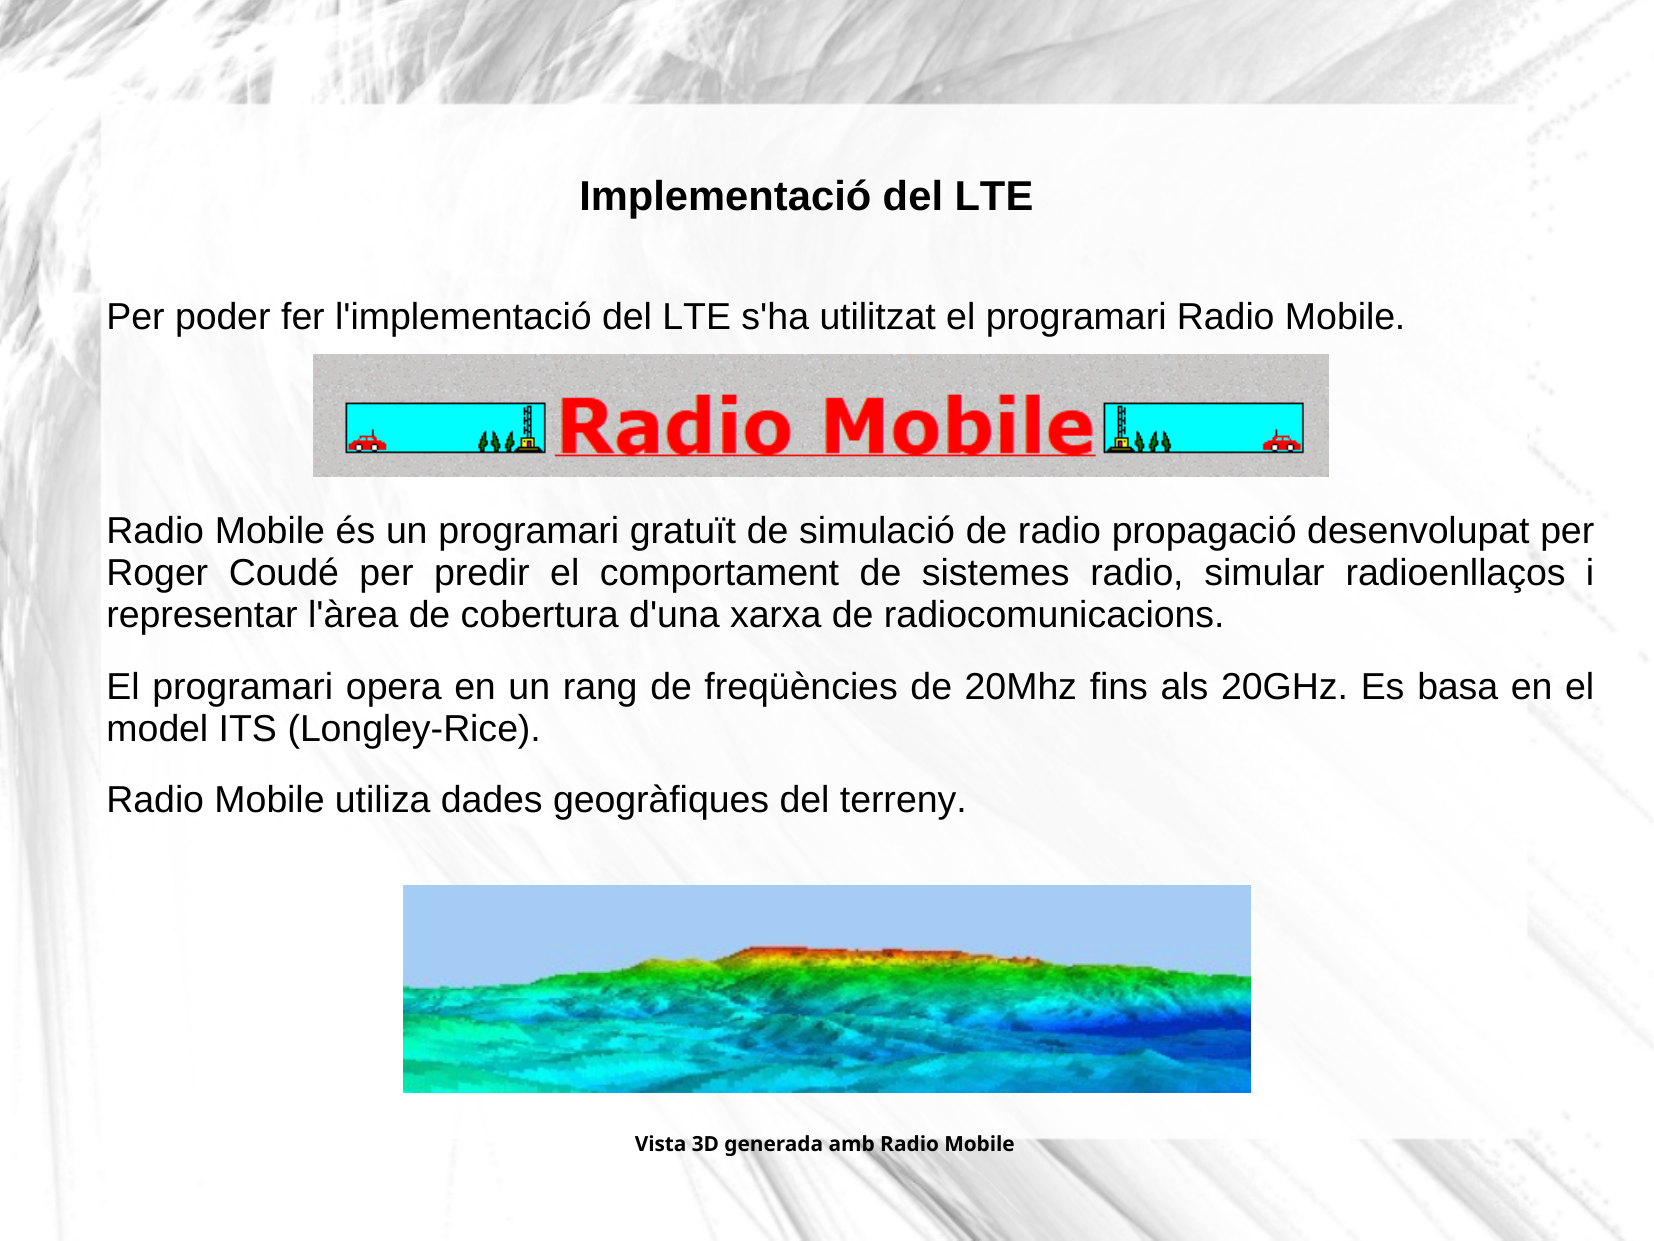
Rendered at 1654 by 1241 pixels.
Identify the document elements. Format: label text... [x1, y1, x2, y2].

title Implementació del LTE [118, 112, 1506, 281]
list Per poder fer l'implementació del LTE s'ha utilitzat el programari Radio Mobile. Radio Mobile és un programari gratuït de simulació de radio propagació desenvolupat per Roger Coudé per predir el comportament de sistemes radio, simular radioenllaços i representar l'àrea de cobertura d'una xarxa de radiocomunicacions. El programari opera en un rang de freqüències de 20Mhz fins als 20GHz. Es basa en el model ITS (Longley-Rice). Radio Mobile utiliza dades geogràfiques del terreny. [106, 295, 1595, 1114]
picture [0, 0, 1654, 1241]
text_box Vista 3D generada amb Radio Mobile [620, 1122, 1093, 1167]
